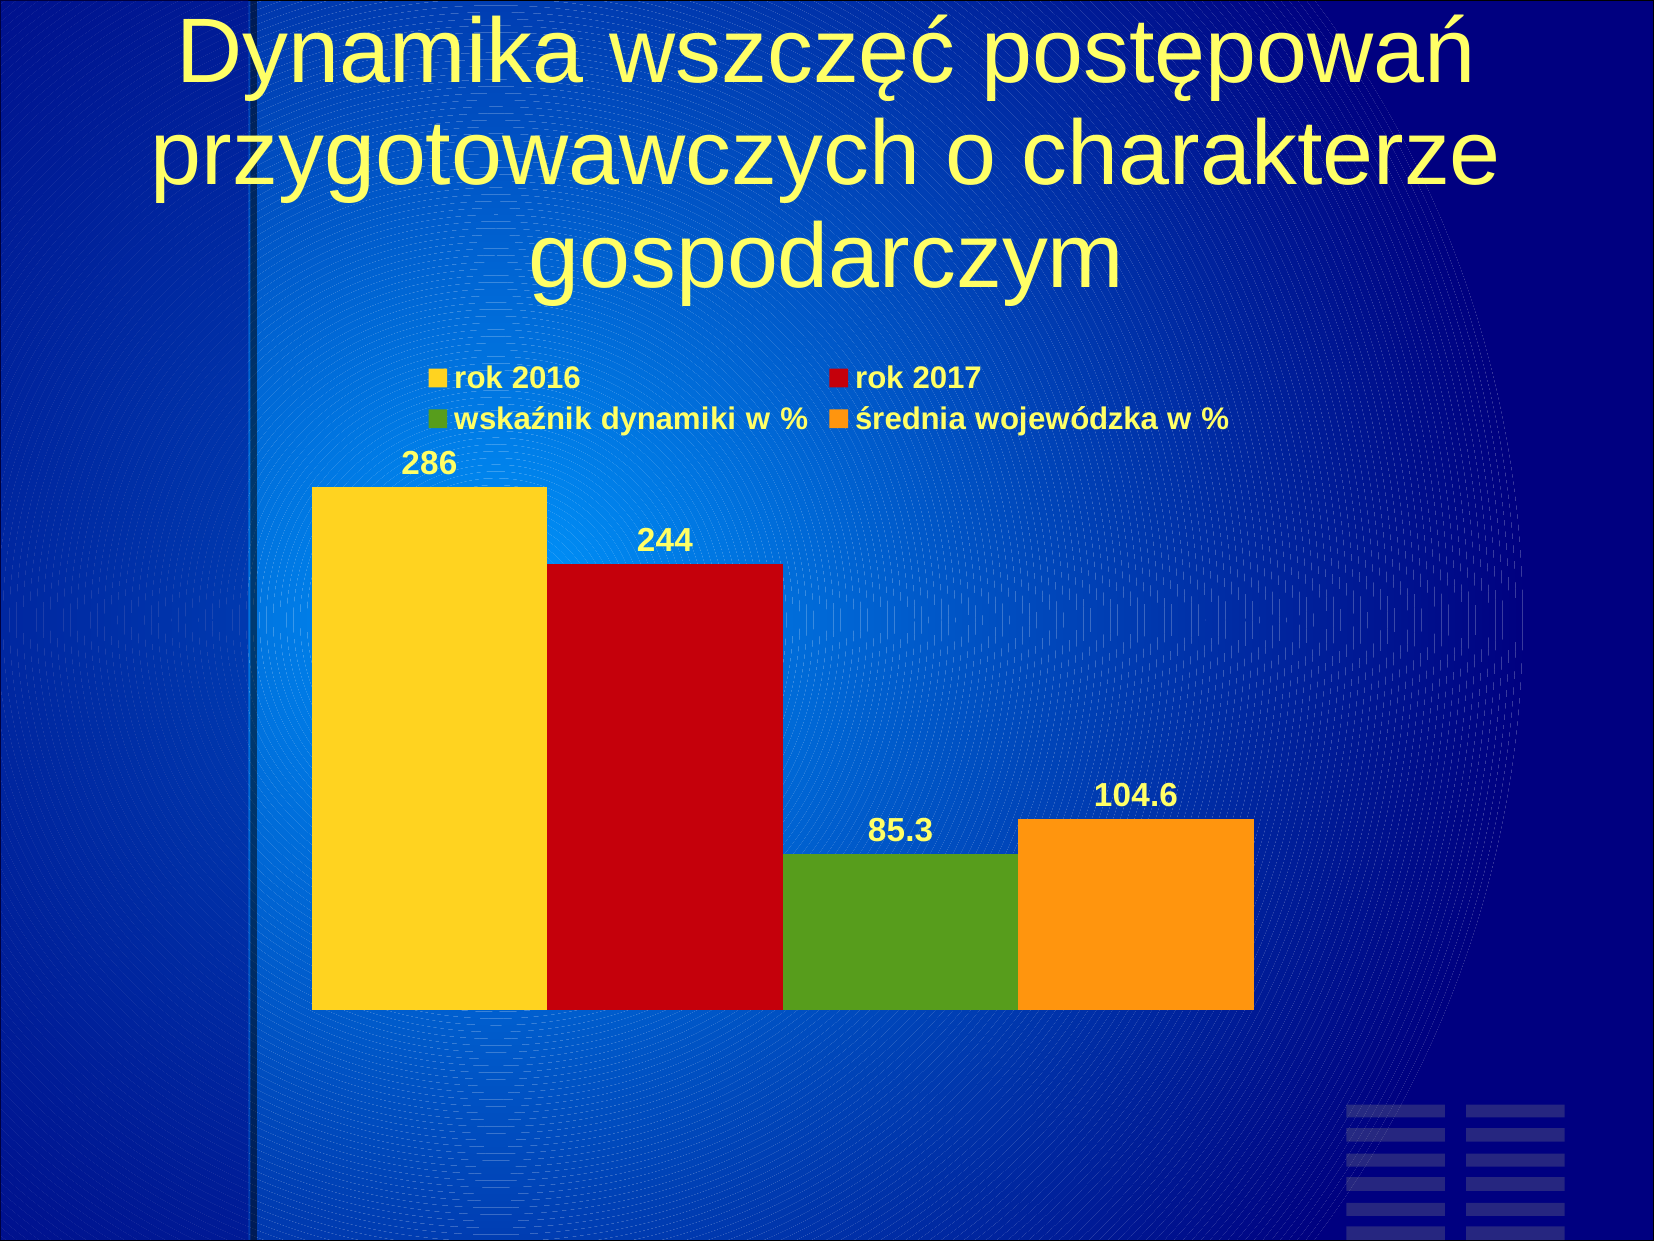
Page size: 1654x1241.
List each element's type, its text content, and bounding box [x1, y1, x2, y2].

chart [123, 343, 1536, 1063]
title Dynamika wszczęć postępowań przygotowawczych o charakterze gospodarczym [82, 0, 1571, 307]
